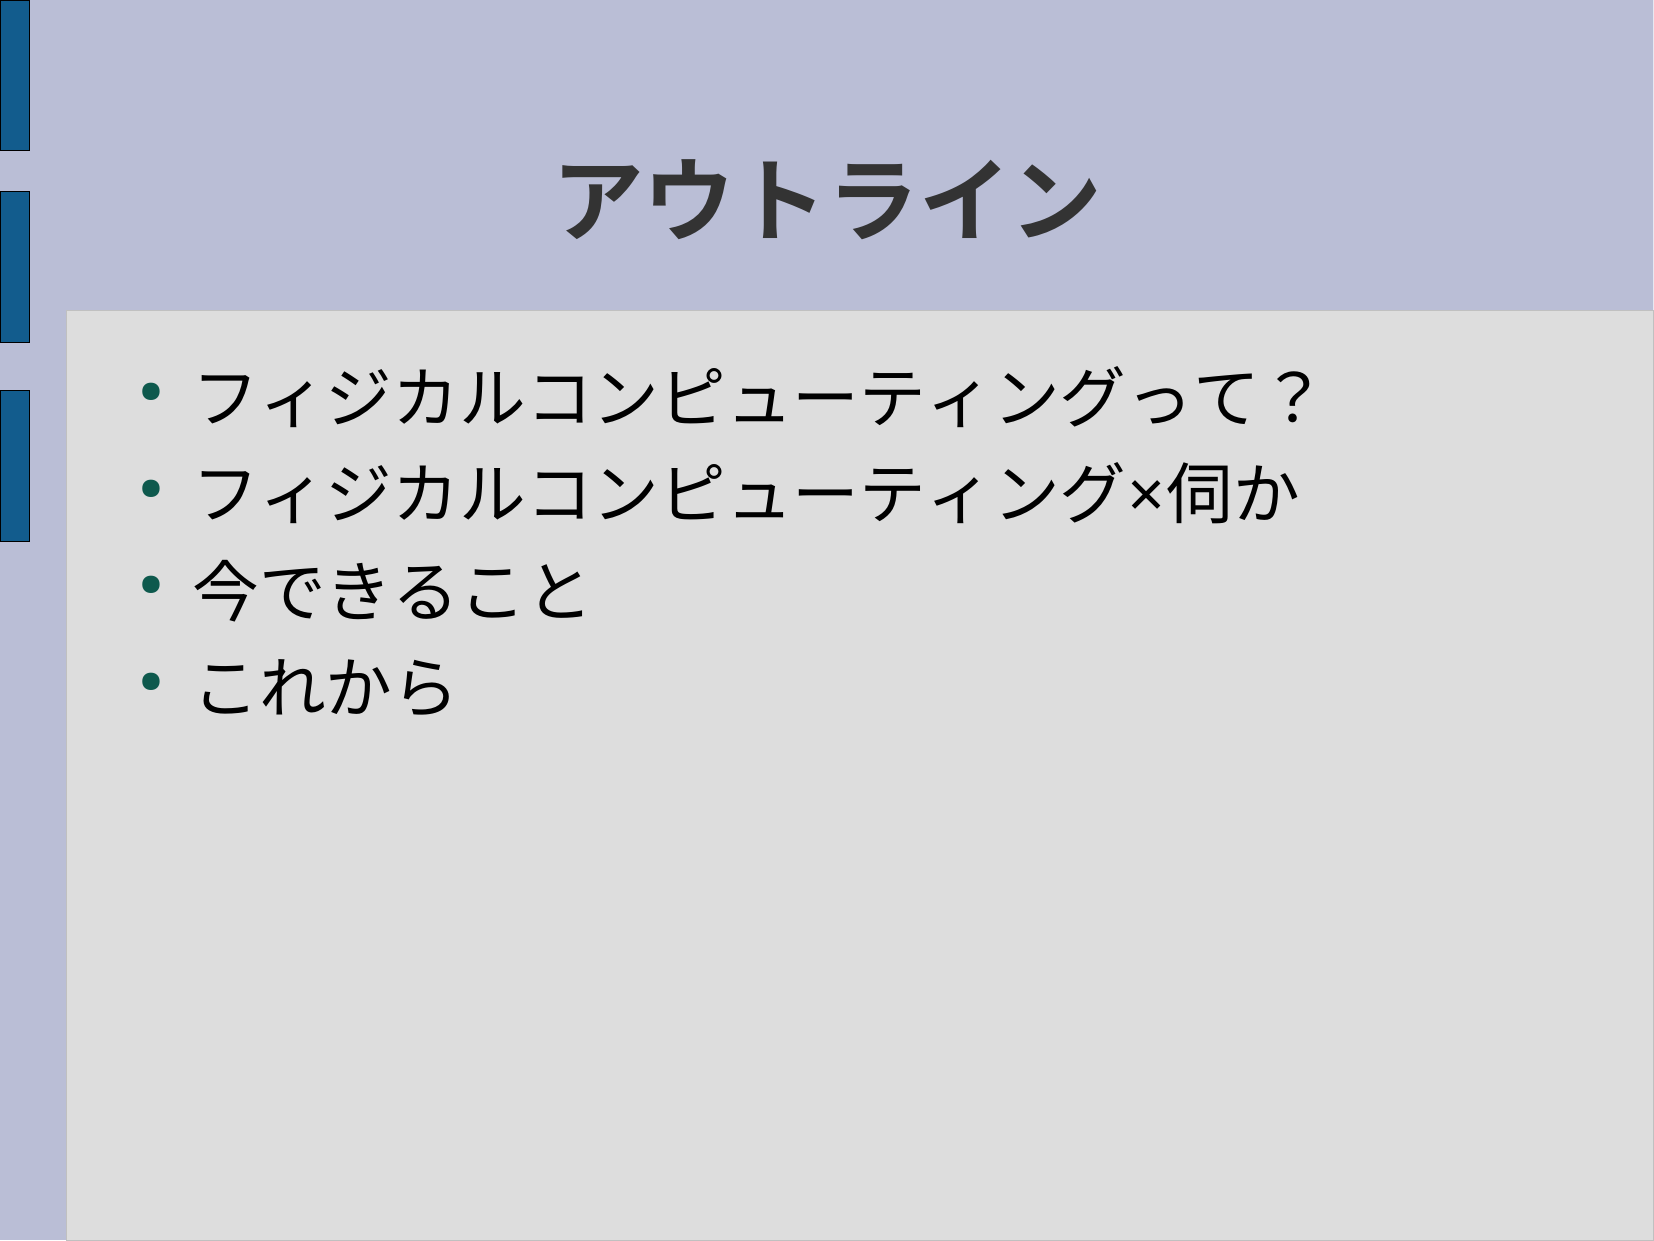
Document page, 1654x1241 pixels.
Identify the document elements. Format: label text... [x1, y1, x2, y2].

title アウトライン [121, 91, 1534, 299]
list フィジカルコンピューティングって？ フィジカルコンピューティング×伺か 今できること これから [121, 344, 1534, 1112]
